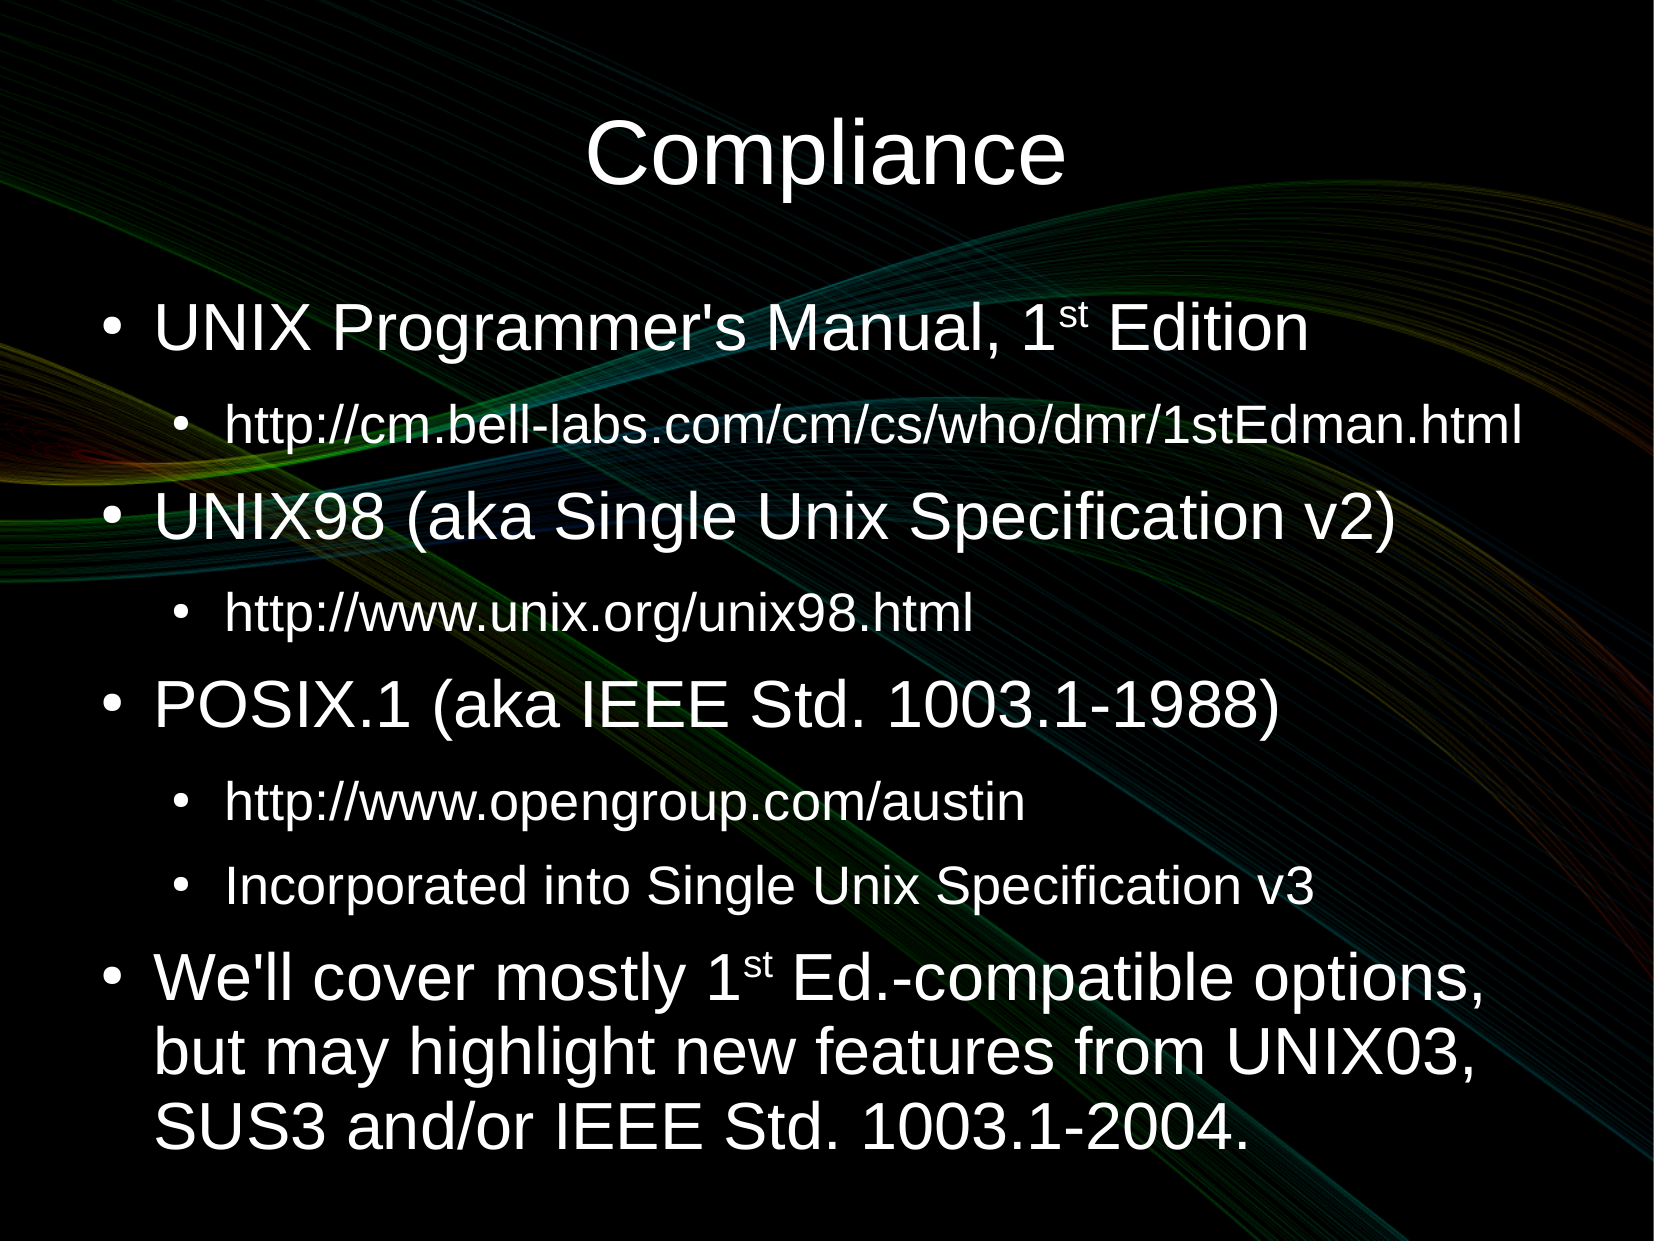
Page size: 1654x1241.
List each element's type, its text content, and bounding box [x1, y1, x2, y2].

list UNIX Programmer's Manual, 1st Edition http://cm.bell-labs.com/cm/cs/who/dmr/1stEdman.html UNIX98 (aka Single Unix Specification v2) http://www.unix.org/unix98.html POSIX.1 (aka IEEE Std. 1003.1-1988) http://www.opengroup.com/austin Incorporated into Single Unix Specification v3 We'll cover mostly 1st Ed.-compatible options, but may highlight new features from UNIX03, SUS3 and/or IEEE Std. 1003.1-2004. [82, 290, 1571, 1175]
title Compliance [82, 56, 1571, 250]
picture [0, 0, 1654, 1241]
